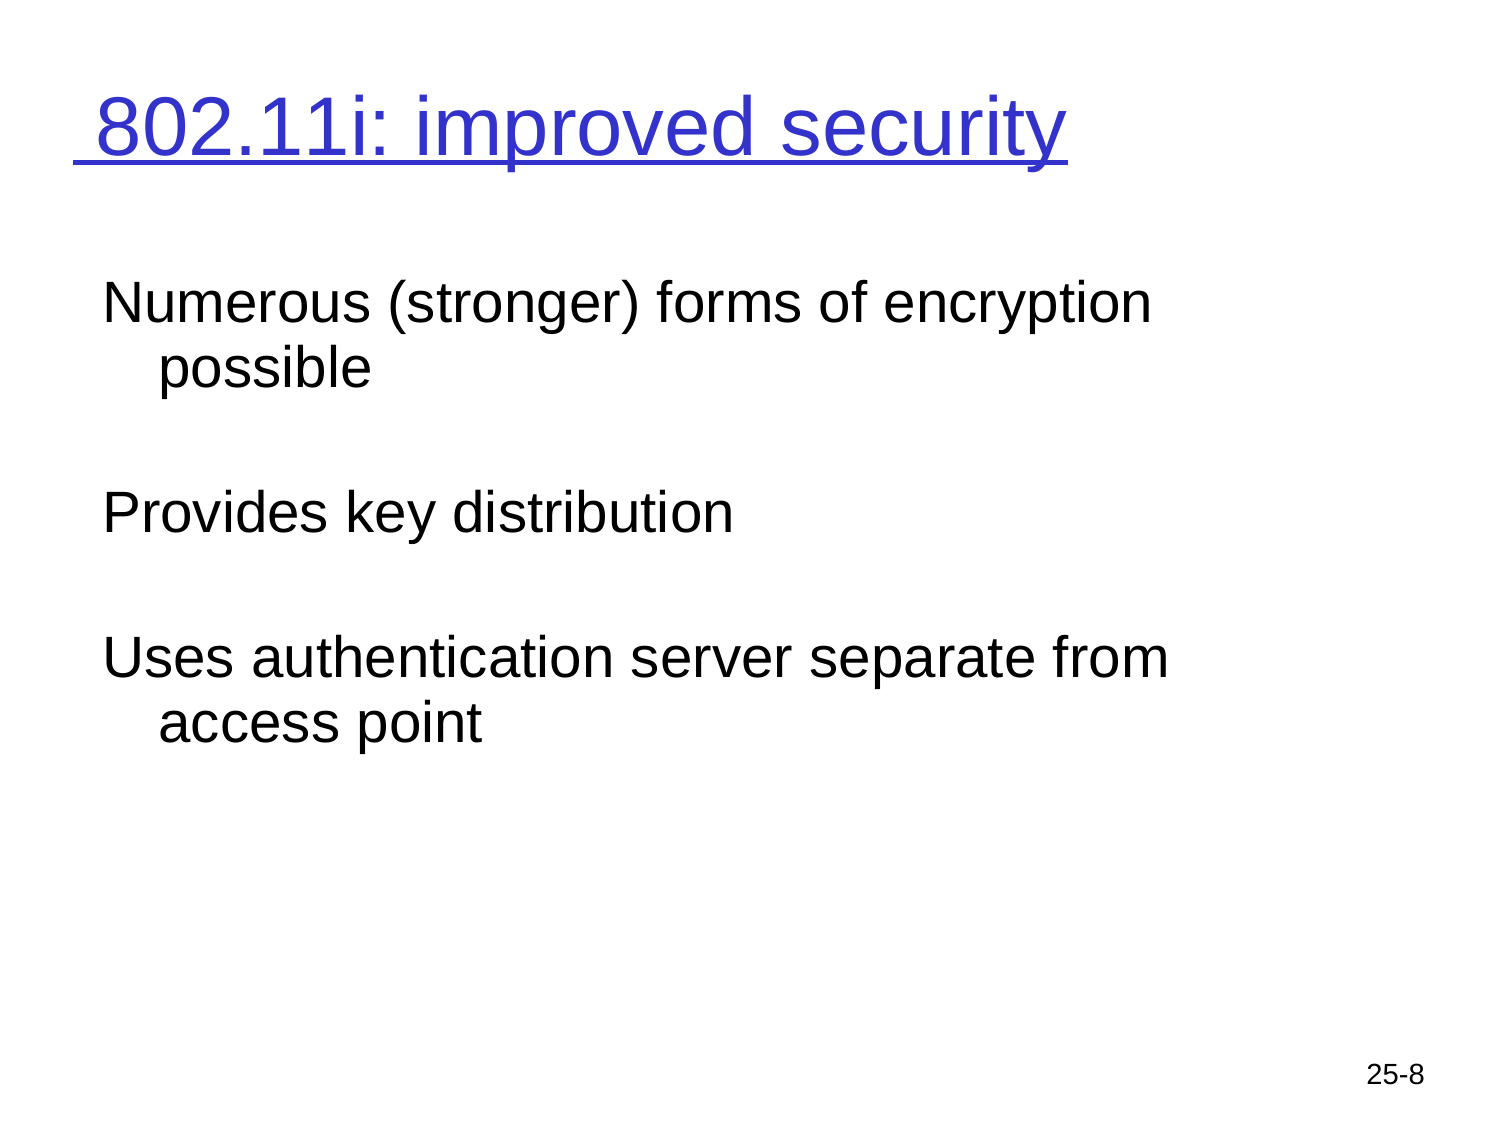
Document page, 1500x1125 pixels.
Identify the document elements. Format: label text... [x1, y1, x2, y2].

title 802.11i: improved security [57, 33, 1333, 221]
list Numerous (stronger) forms of encryption possible Provides key distribution Uses authentication server separate from access point [87, 262, 1363, 1026]
